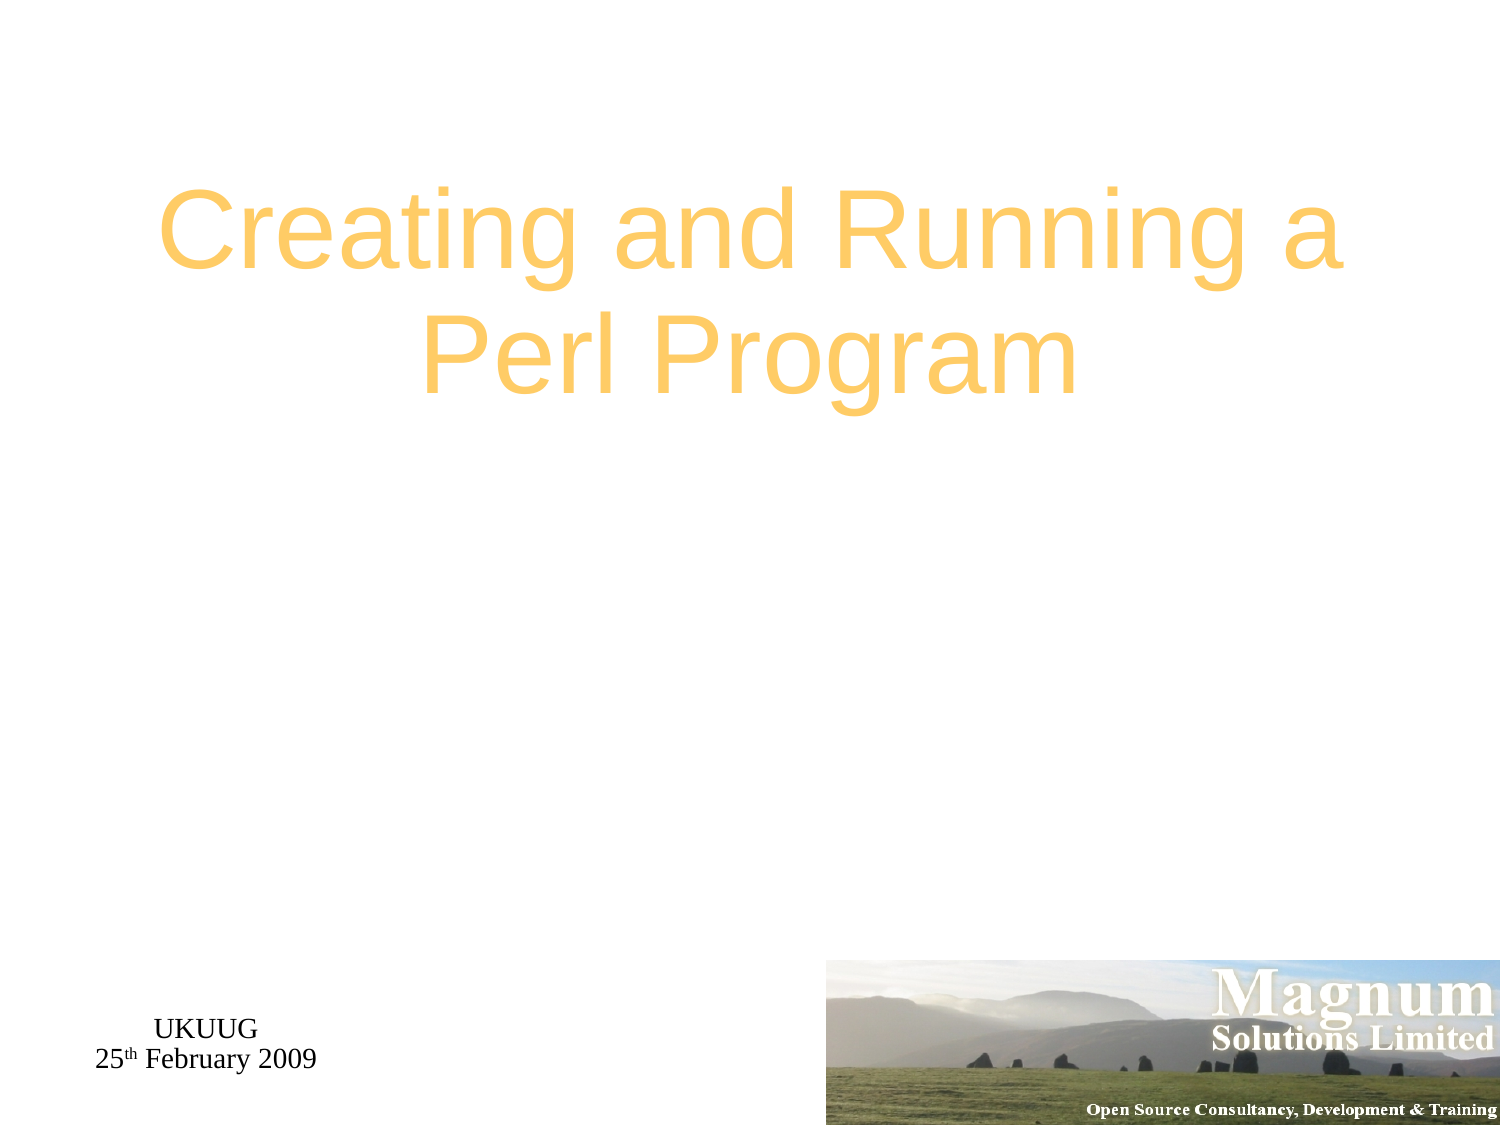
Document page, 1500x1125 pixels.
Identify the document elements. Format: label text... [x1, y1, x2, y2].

title Creating and Running a Perl Program [112, 139, 1388, 425]
picture [826, 960, 1500, 1125]
